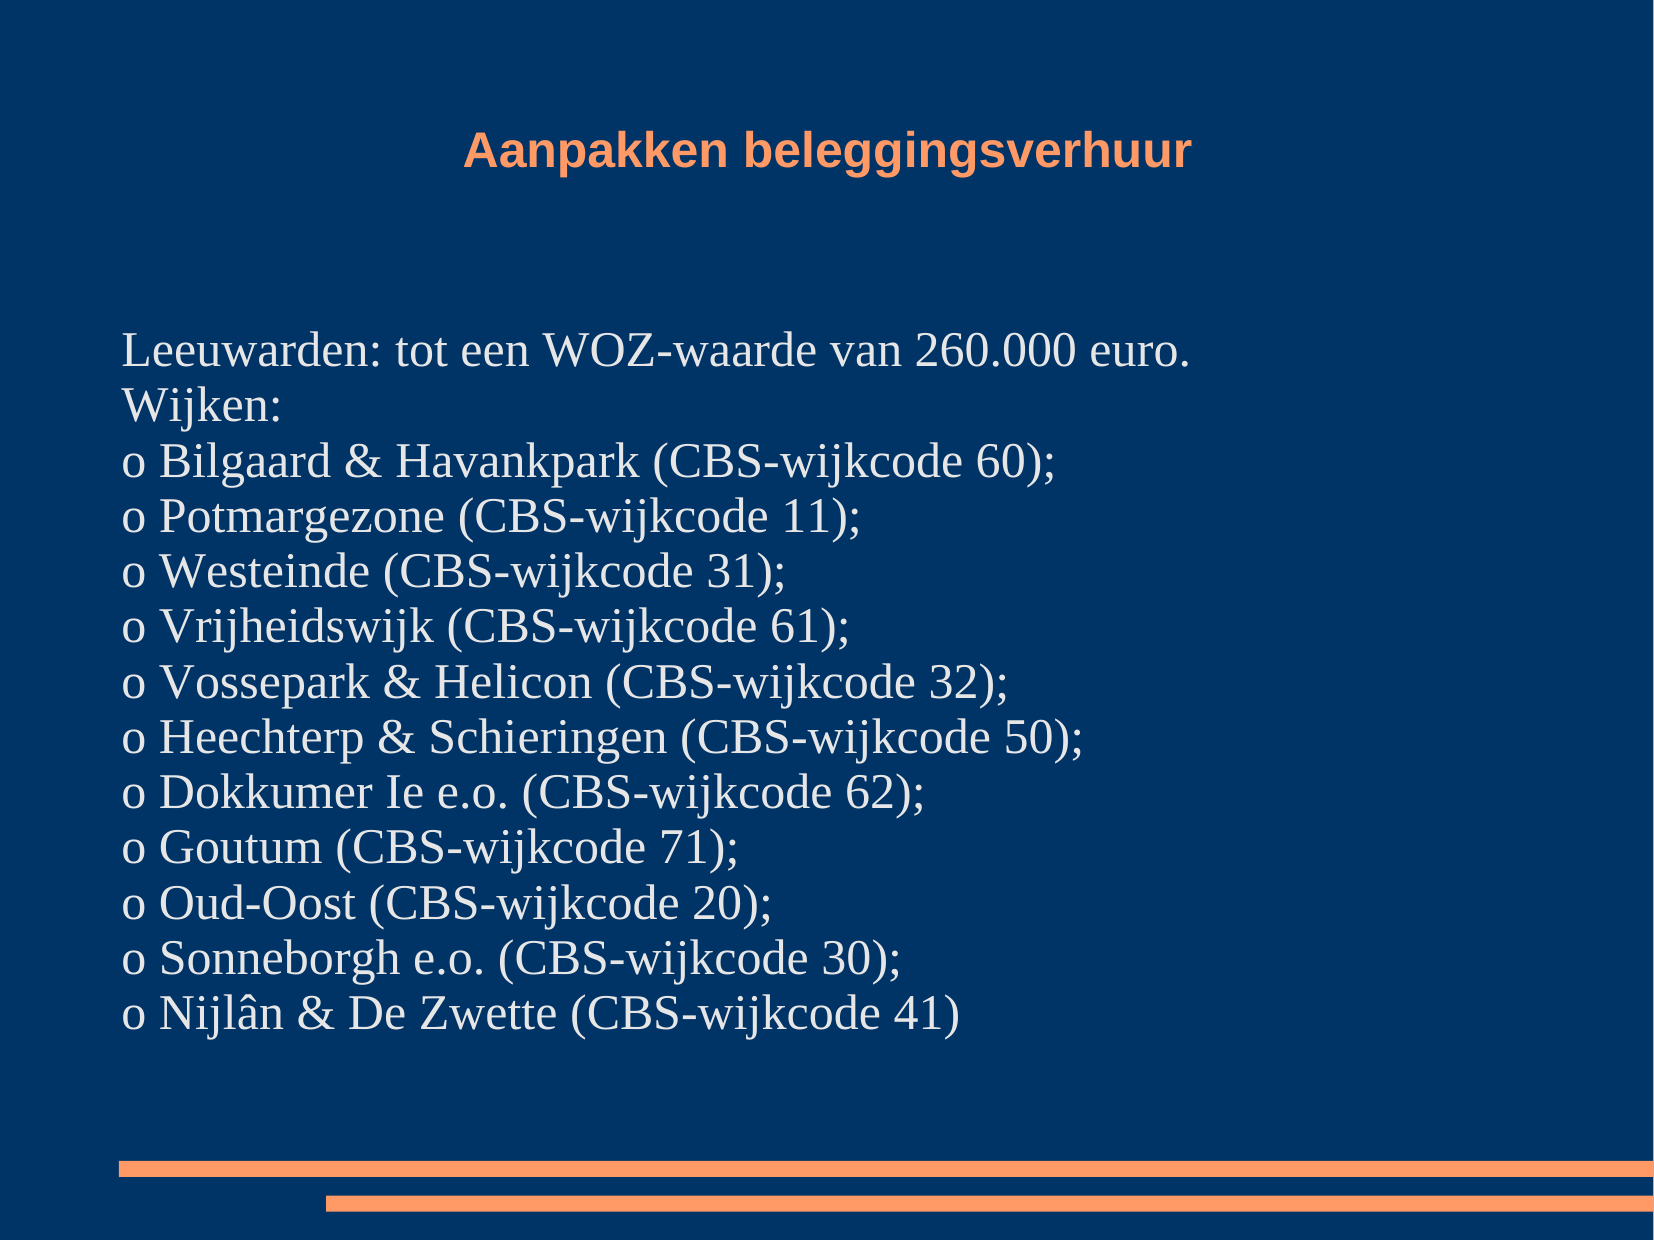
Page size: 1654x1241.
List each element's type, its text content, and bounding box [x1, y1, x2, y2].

title Aanpakken beleggingsverhuur [121, 46, 1534, 254]
list Leeuwarden: tot een WOZ-waarde van 260.000 euro. Wijken: o Bilgaard & Havankpark (CBS-wijkcode 60); o Potmargezone (CBS-wijkcode 11); o Westeinde (CBS-wijkcode 31); o Vrijheidswijk (CBS-wijkcode 61); o Vossepark & Helicon (CBS-wijkcode 32); o Heechterp & Schieringen (CBS-wijkcode 50); o Dokkumer Ie e.o. (CBS-wijkcode 62); o Goutum (CBS-wijkcode 71); o Oud-Oost (CBS-wijkcode 20); o Sonneborgh e.o. (CBS-wijkcode 30); o Nijlân & De Zwette (CBS-wijkcode 41) [121, 322, 1561, 1132]
